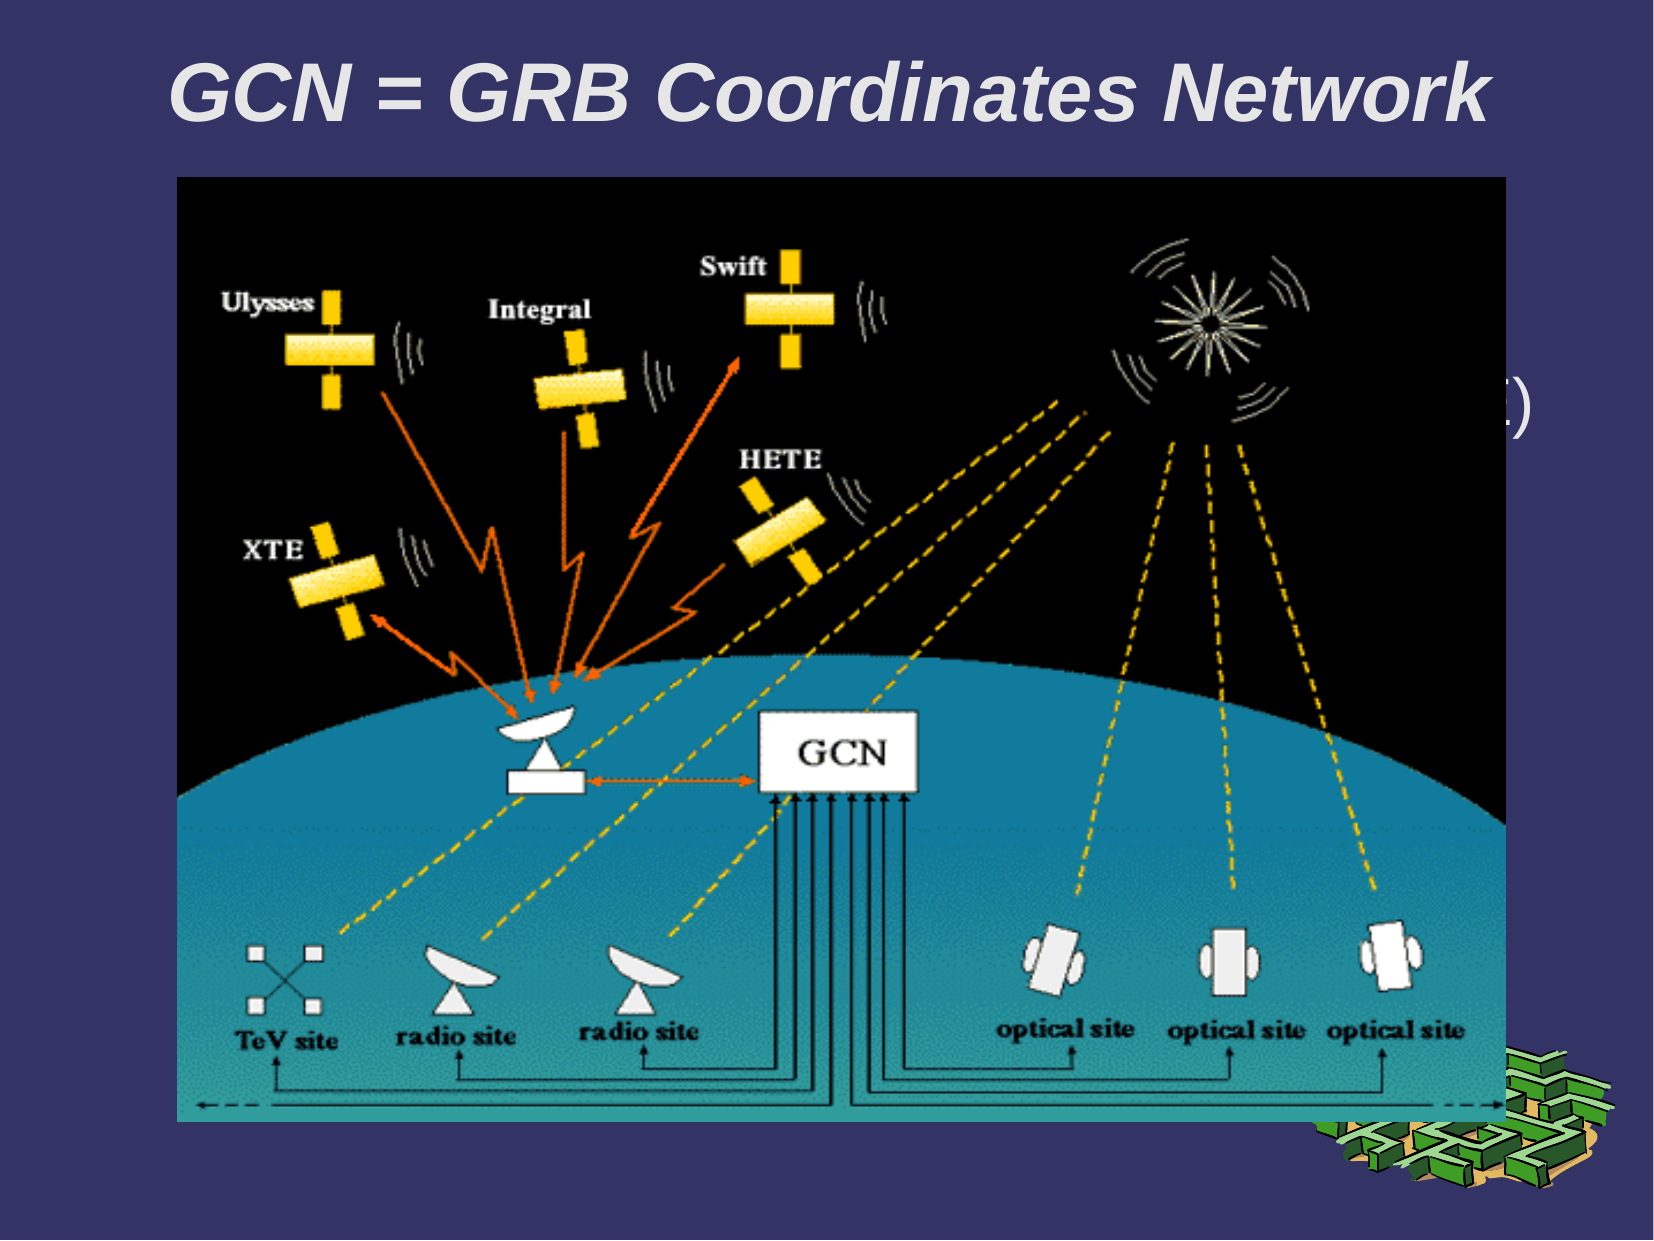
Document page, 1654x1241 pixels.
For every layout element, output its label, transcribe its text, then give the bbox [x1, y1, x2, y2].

picture [177, 177, 1506, 1123]
list Distribution of BATSE coords (BACODINE) Extended to other satelites → GCN Email, SMS, Modem TCP-IP socket connection [178, 364, 1570, 1147]
title GCN = GRB Coordinates Network [123, 0, 1536, 187]
